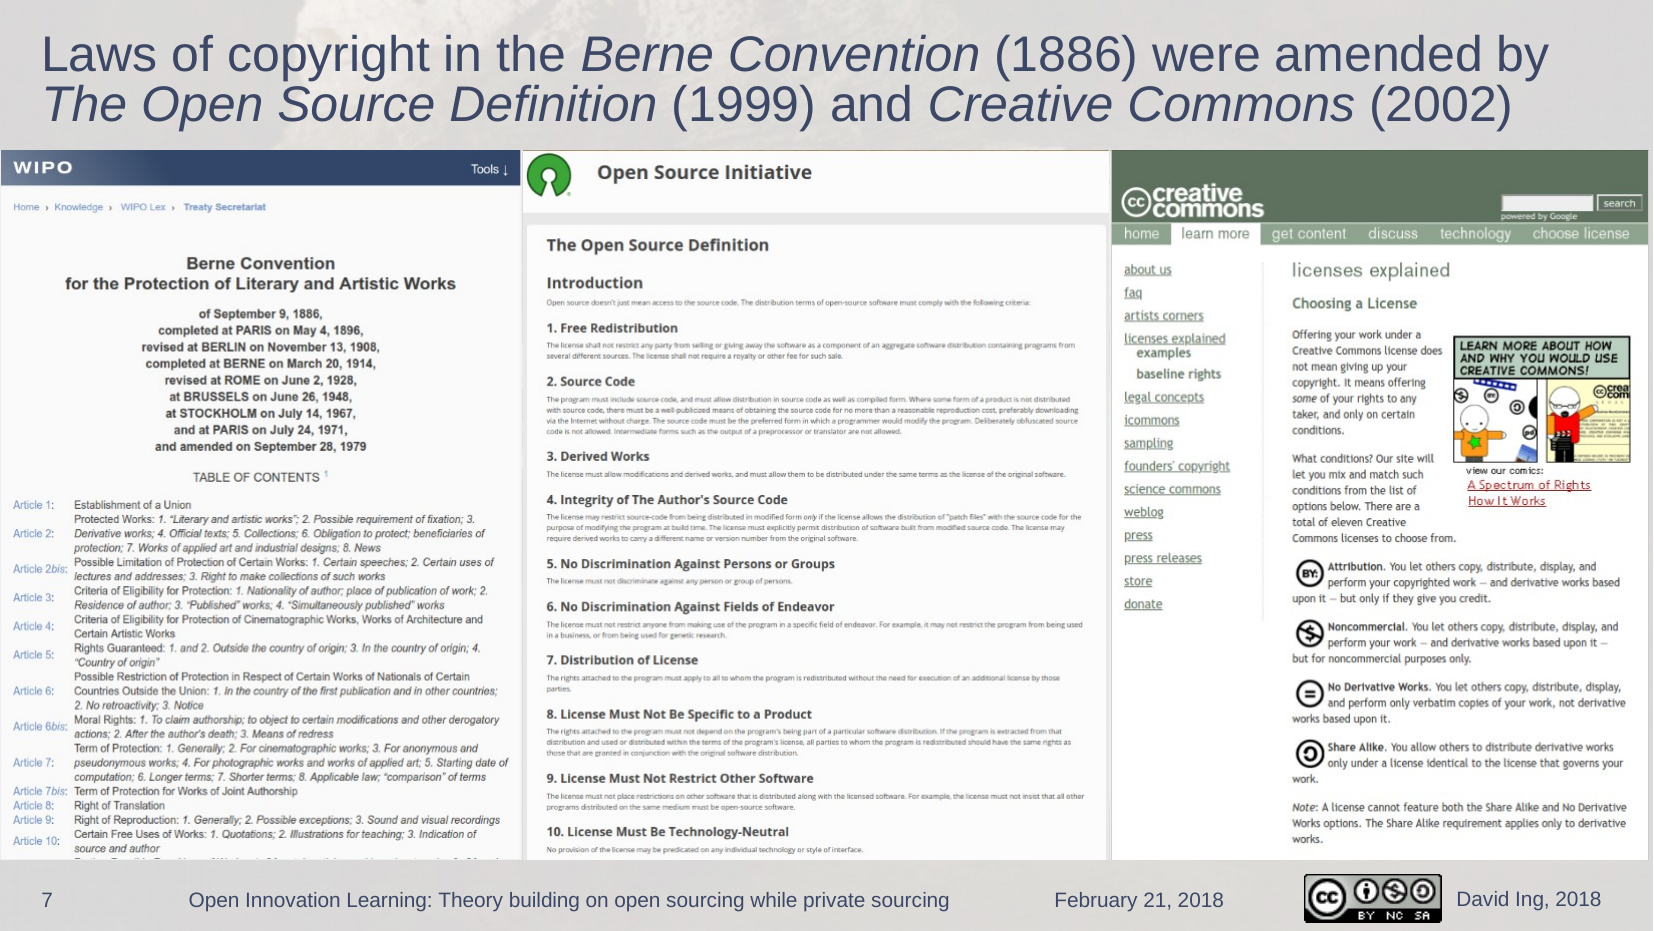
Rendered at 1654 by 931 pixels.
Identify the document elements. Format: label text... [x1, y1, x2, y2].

picture [1304, 874, 1442, 923]
table_cell 4. [0, 0, 1653, 931]
title Laws of copyright in the Berne Convention (1886) were amended by The Open Source Definition (1999) and Creative Commons (2002) [41, 30, 1613, 137]
picture [523, 150, 1109, 860]
picture [1110, 150, 1649, 860]
picture [0, 150, 522, 860]
